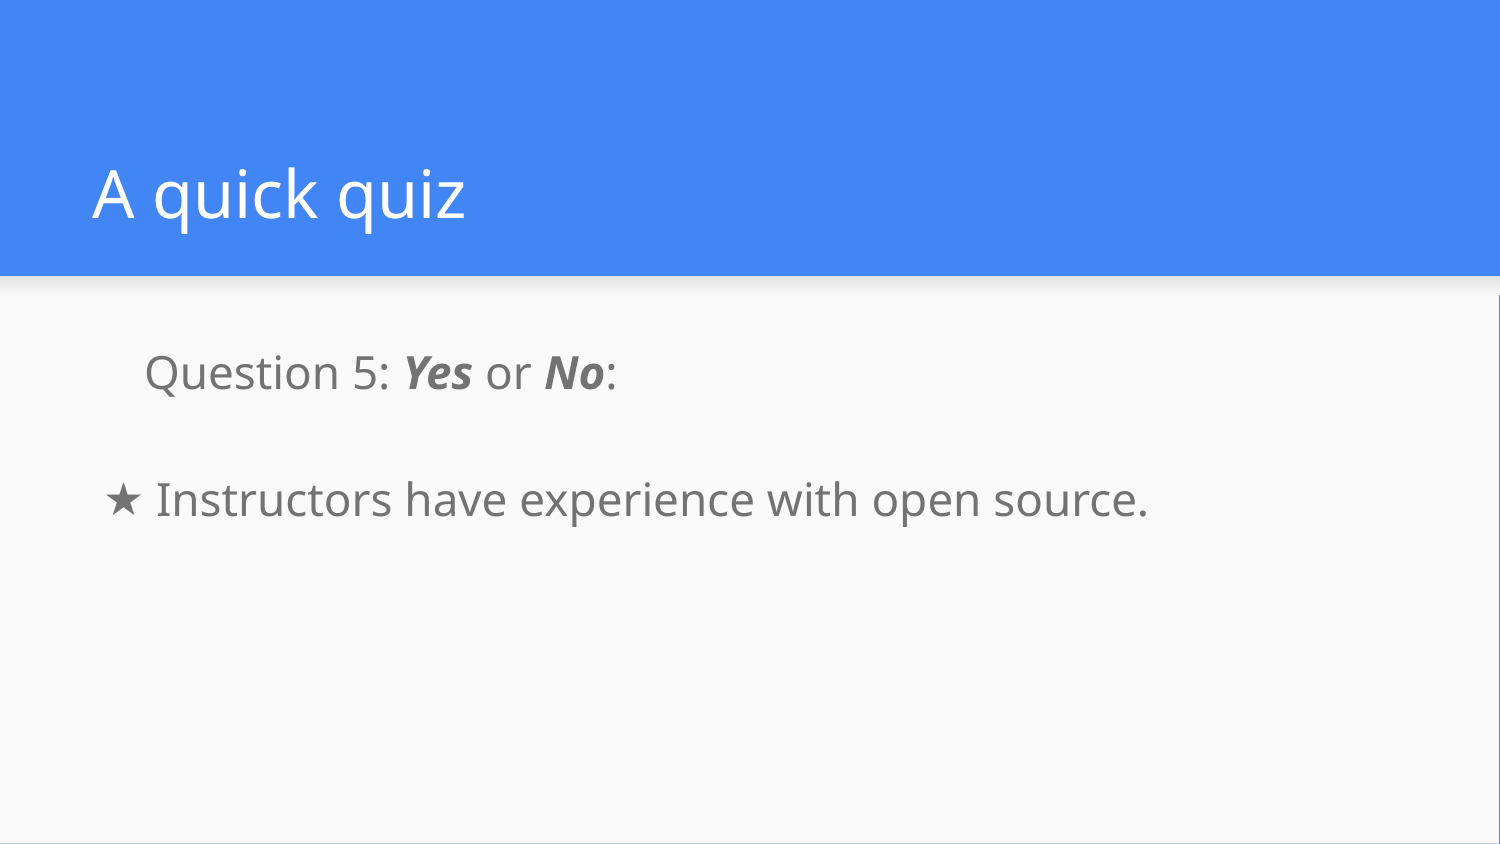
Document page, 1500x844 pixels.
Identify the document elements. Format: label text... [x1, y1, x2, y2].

list Question 5: Yes or No: Instructors have experience with open source. [50, 320, 1400, 766]
title A quick quiz [77, 121, 1427, 248]
